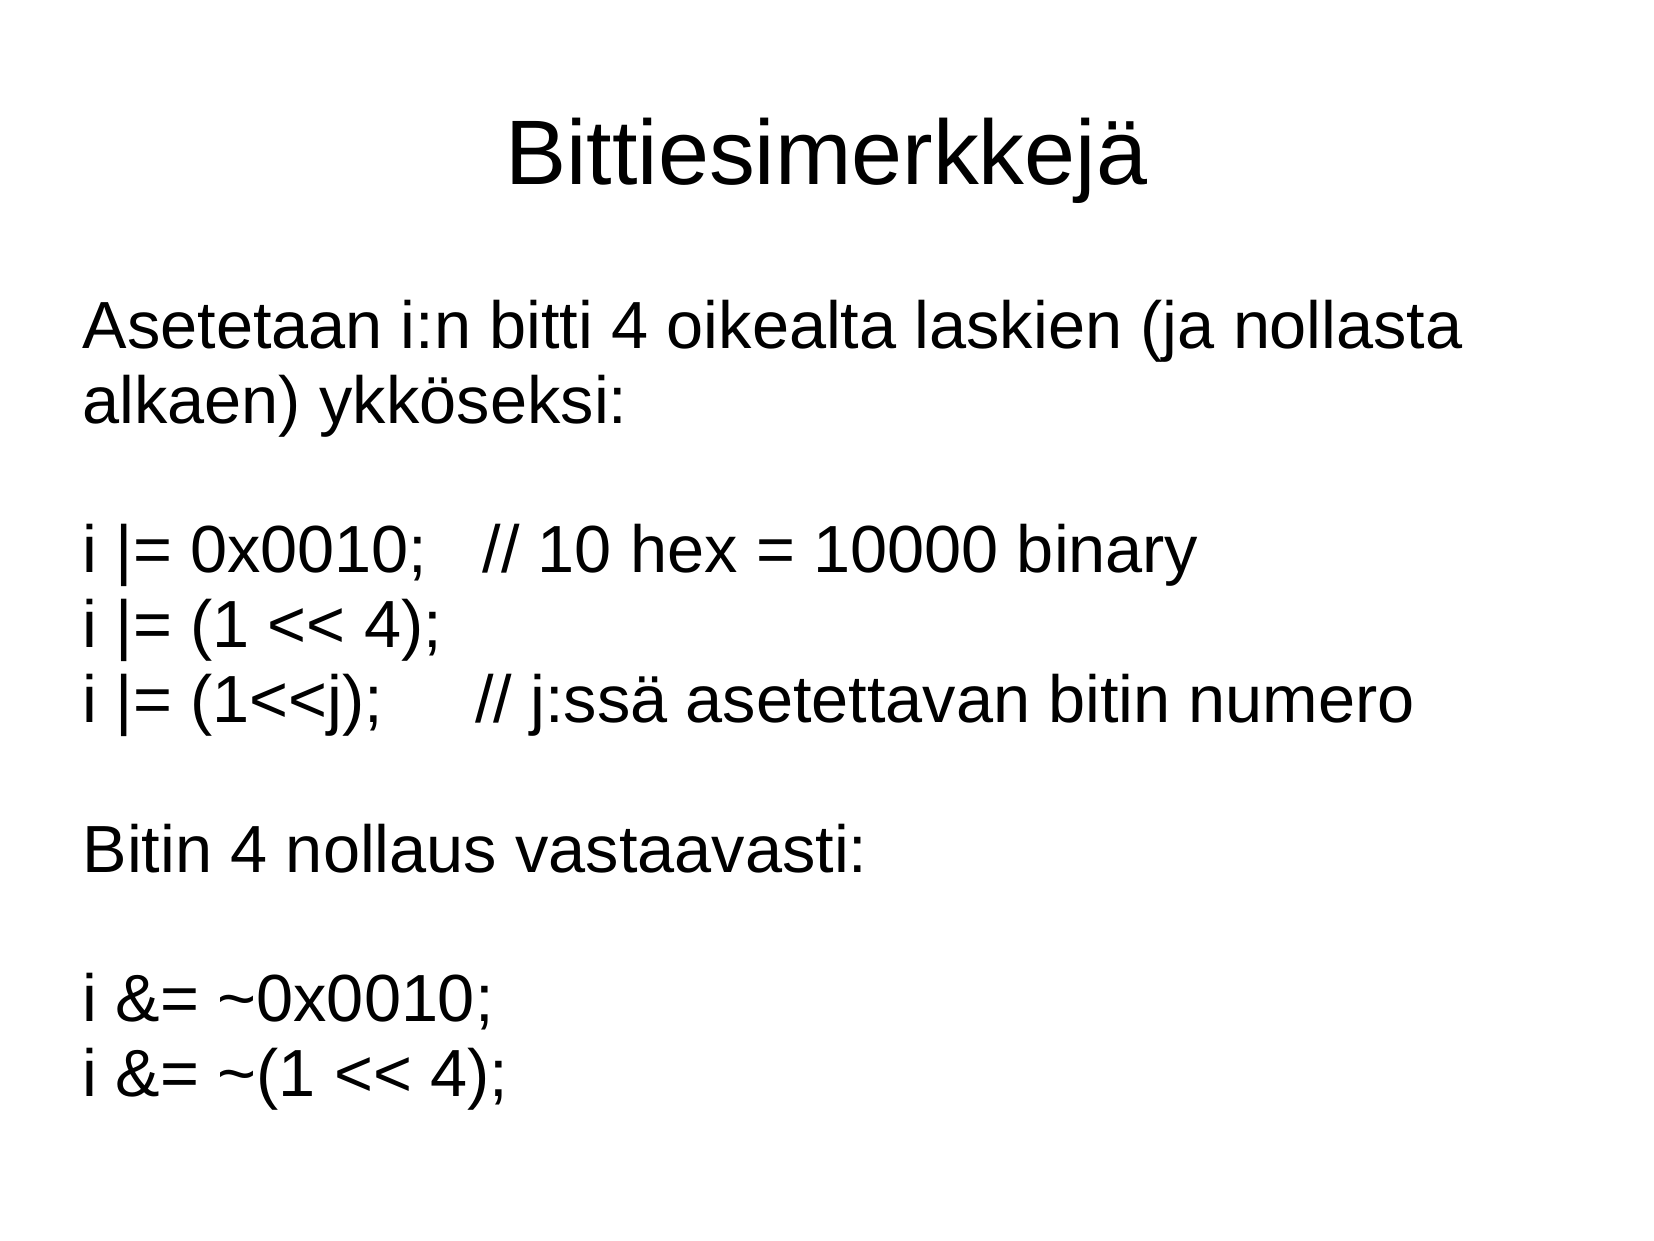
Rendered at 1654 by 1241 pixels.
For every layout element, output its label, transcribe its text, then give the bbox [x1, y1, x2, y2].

title Bittiesimerkkejä [82, 56, 1571, 250]
subtitle Asetetaan i:n bitti 4 oikealta laskien (ja nollasta alkaen) ykköseksi: i |= 0x0010; // 10 hex = 10000 binary i |= (1 << 4); i |= (1<<j); // j:ssä asetettavan bitin numero Bitin 4 nollaus vastaavasti: i &= ~0x0010; i &= ~(1 << 4); [82, 288, 1571, 1111]
